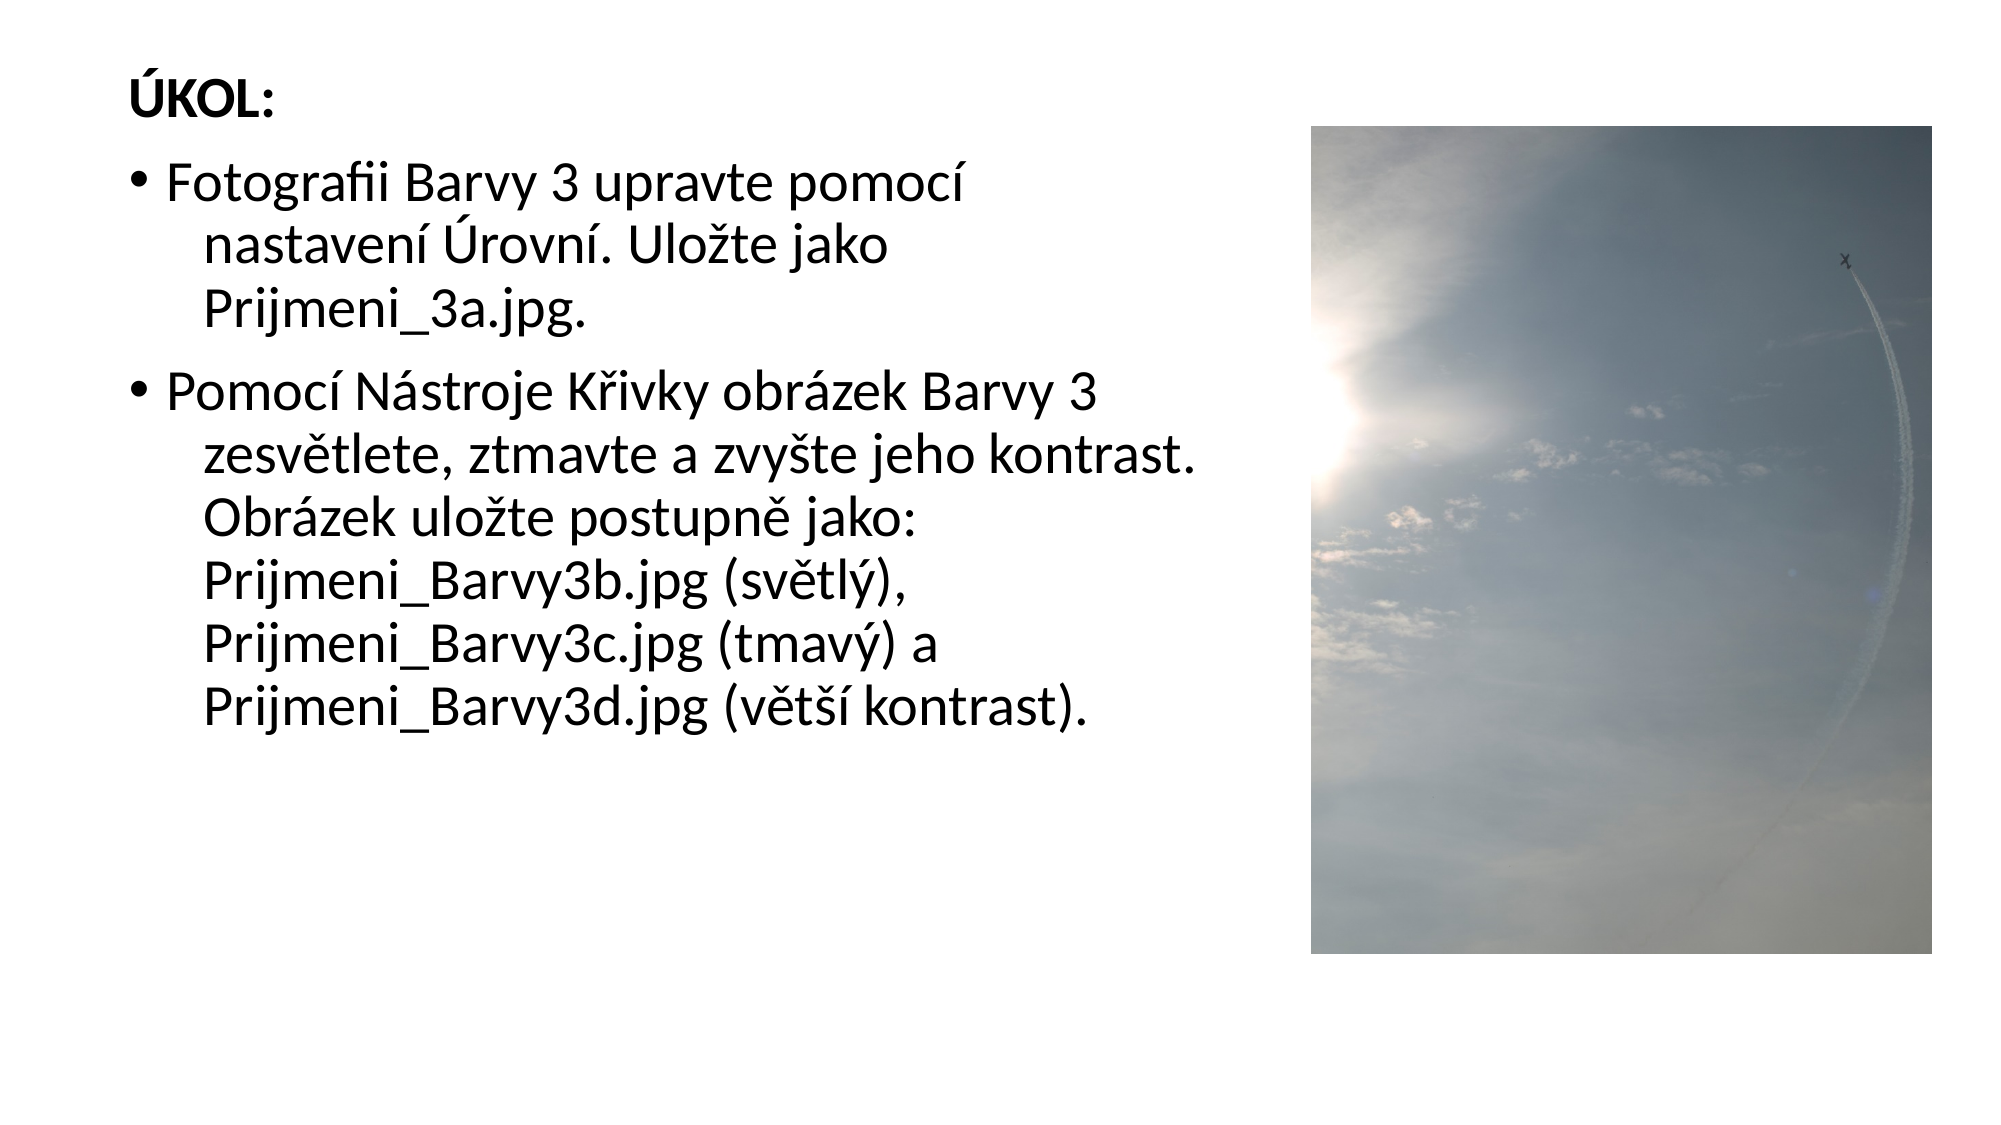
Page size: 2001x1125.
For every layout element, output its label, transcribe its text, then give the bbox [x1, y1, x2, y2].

picture [1311, 126, 1932, 954]
text_box ÚKOL: Fotografii Barvy 3 upravte pomocí nastavení Úrovní. Uložte jako Prijmeni_3a.jpg. Pomocí Nástroje Křivky obrázek Barvy 3 zesvětlete, ztmavte a zvyšte jeho kontrast. Obrázek uložte postupně jako: Prijmeni_Barvy3b.jpg (světlý), Prijmeni_Barvy3c.jpg (tmavý) a Prijmeni_Barvy3d.jpg (větší kontrast). [113, 59, 1213, 916]
